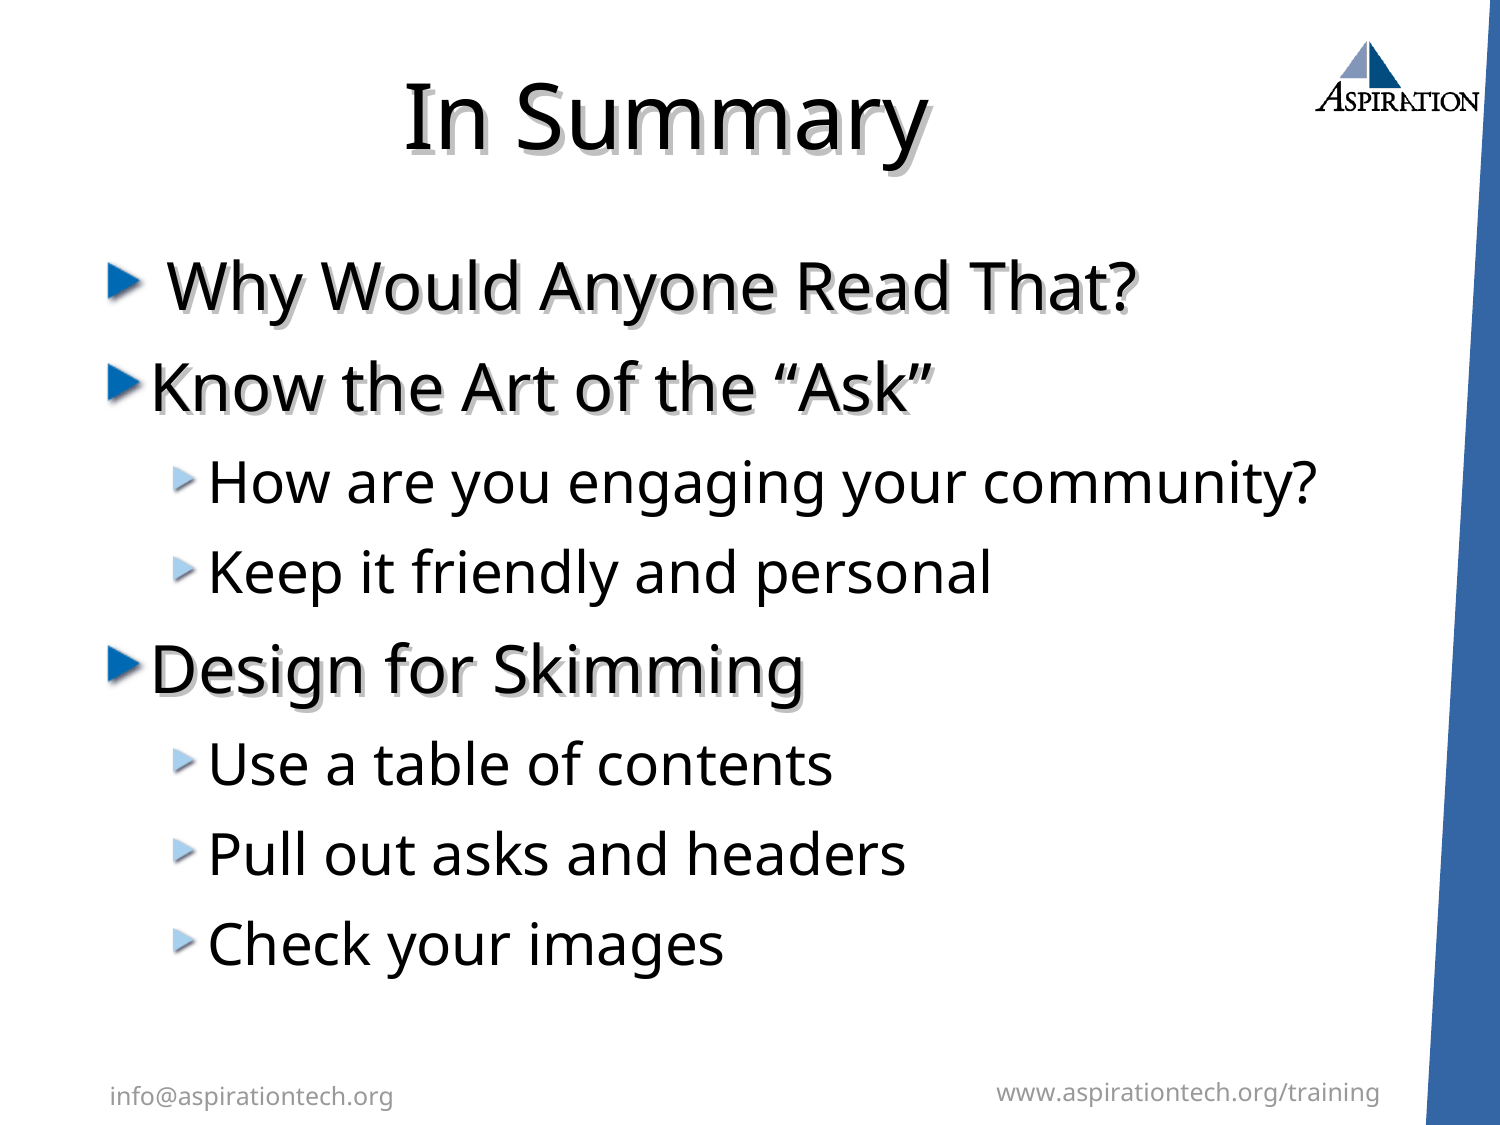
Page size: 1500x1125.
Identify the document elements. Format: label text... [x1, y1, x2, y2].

list Why Would Anyone Read That? Know the Art of the “Ask” How are you engaging your community? Keep it friendly and personal Design for Skimming Use a table of contents Pull out asks and headers Check your images [49, 238, 1447, 977]
title In Summary [49, 19, 1284, 206]
picture [1315, 41, 1480, 120]
